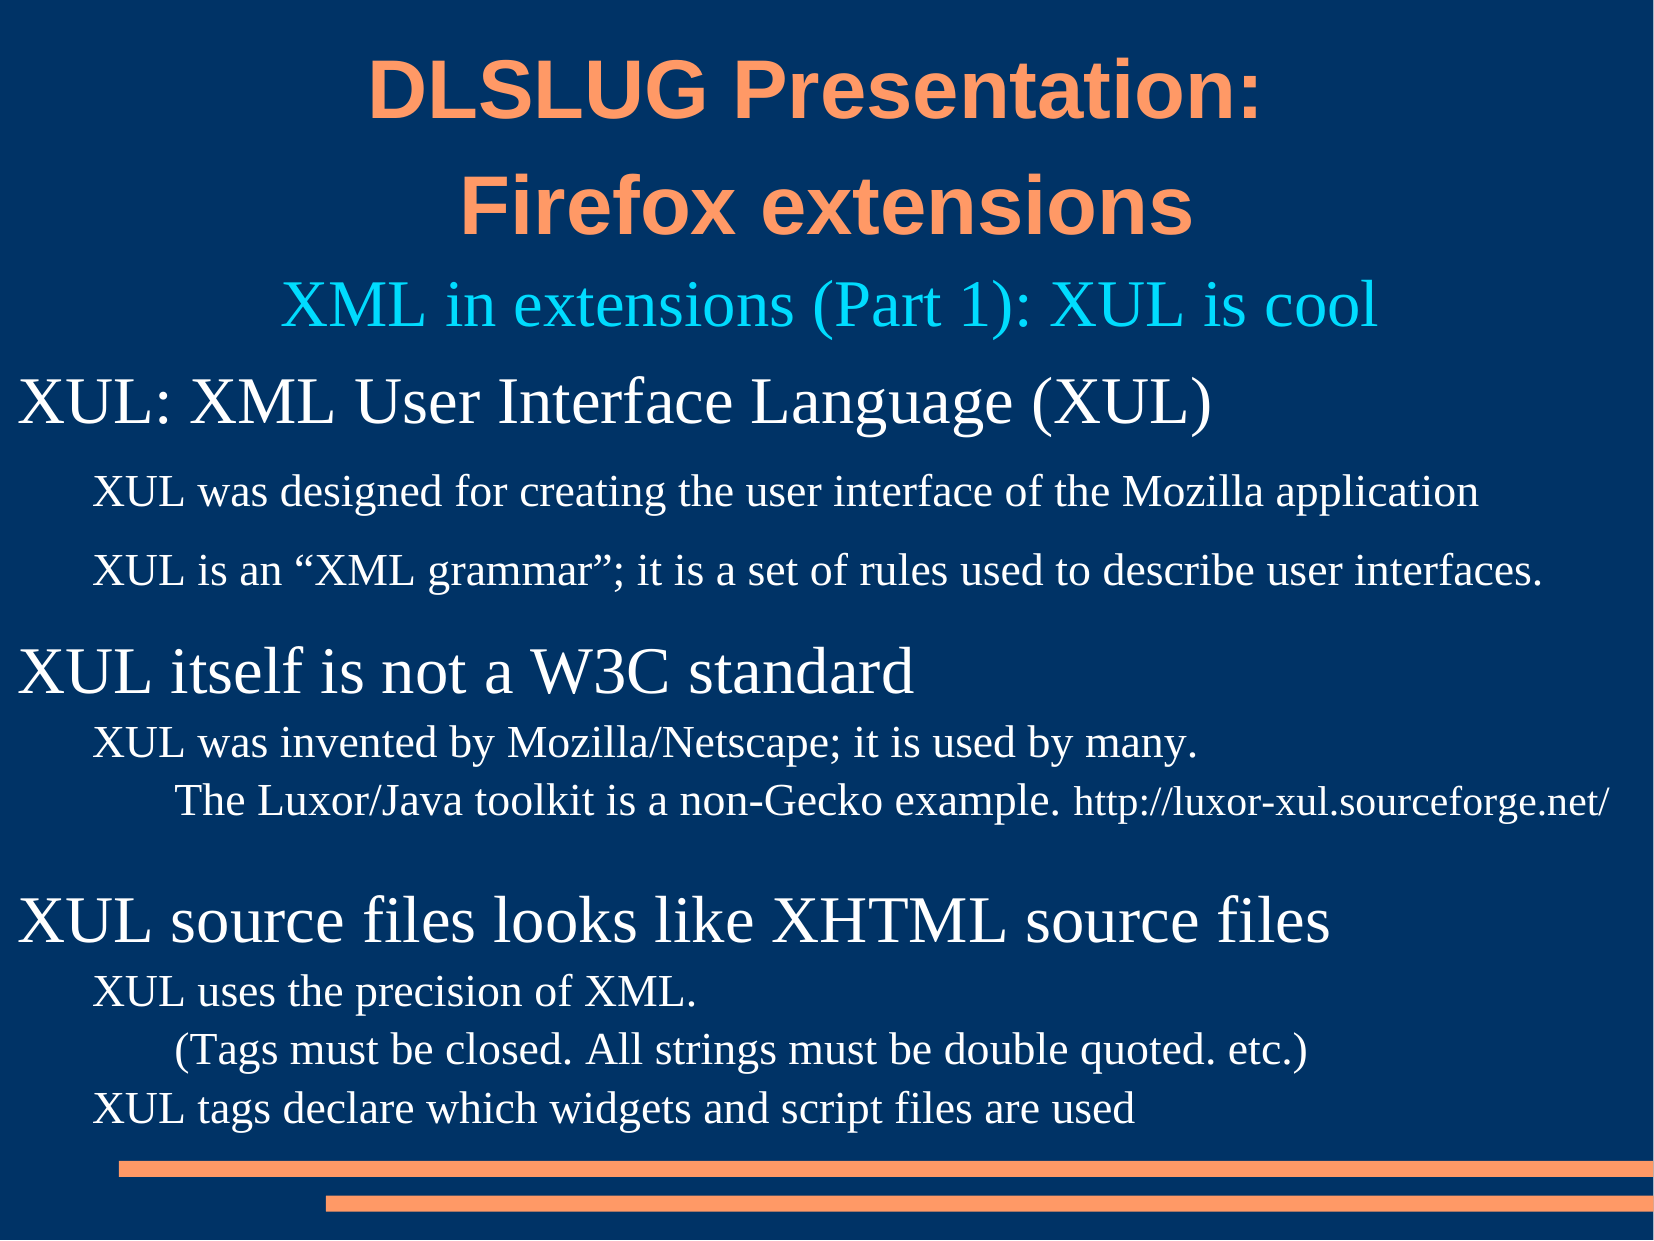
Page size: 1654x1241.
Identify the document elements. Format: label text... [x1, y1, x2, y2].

list XML in extensions (Part 1): XUL is cool [14, 255, 1630, 349]
text_box XUL itself is not a W3C standard XUL was invented by Mozilla/Netscape; it is used by many. The Luxor/Java toolkit is a non-Gecko example. http://luxor-xul.sourceforge.net/ [0, 622, 1654, 826]
text_box XUL: XML User Interface Language (XUL) XUL was designed for creating the user interface of the Mozilla application XUL is an “XML grammar”; it is a set of rules used to describe user interfaces. [0, 352, 1654, 596]
text_box XUL source files looks like XHTML source files XUL uses the precision of XML. (Tags must be closed. All strings must be double quoted. etc.) XUL tags declare which widgets and script files are used [0, 871, 1654, 1134]
title DLSLUG Presentation: Firefox extensions [121, 12, 1534, 261]
